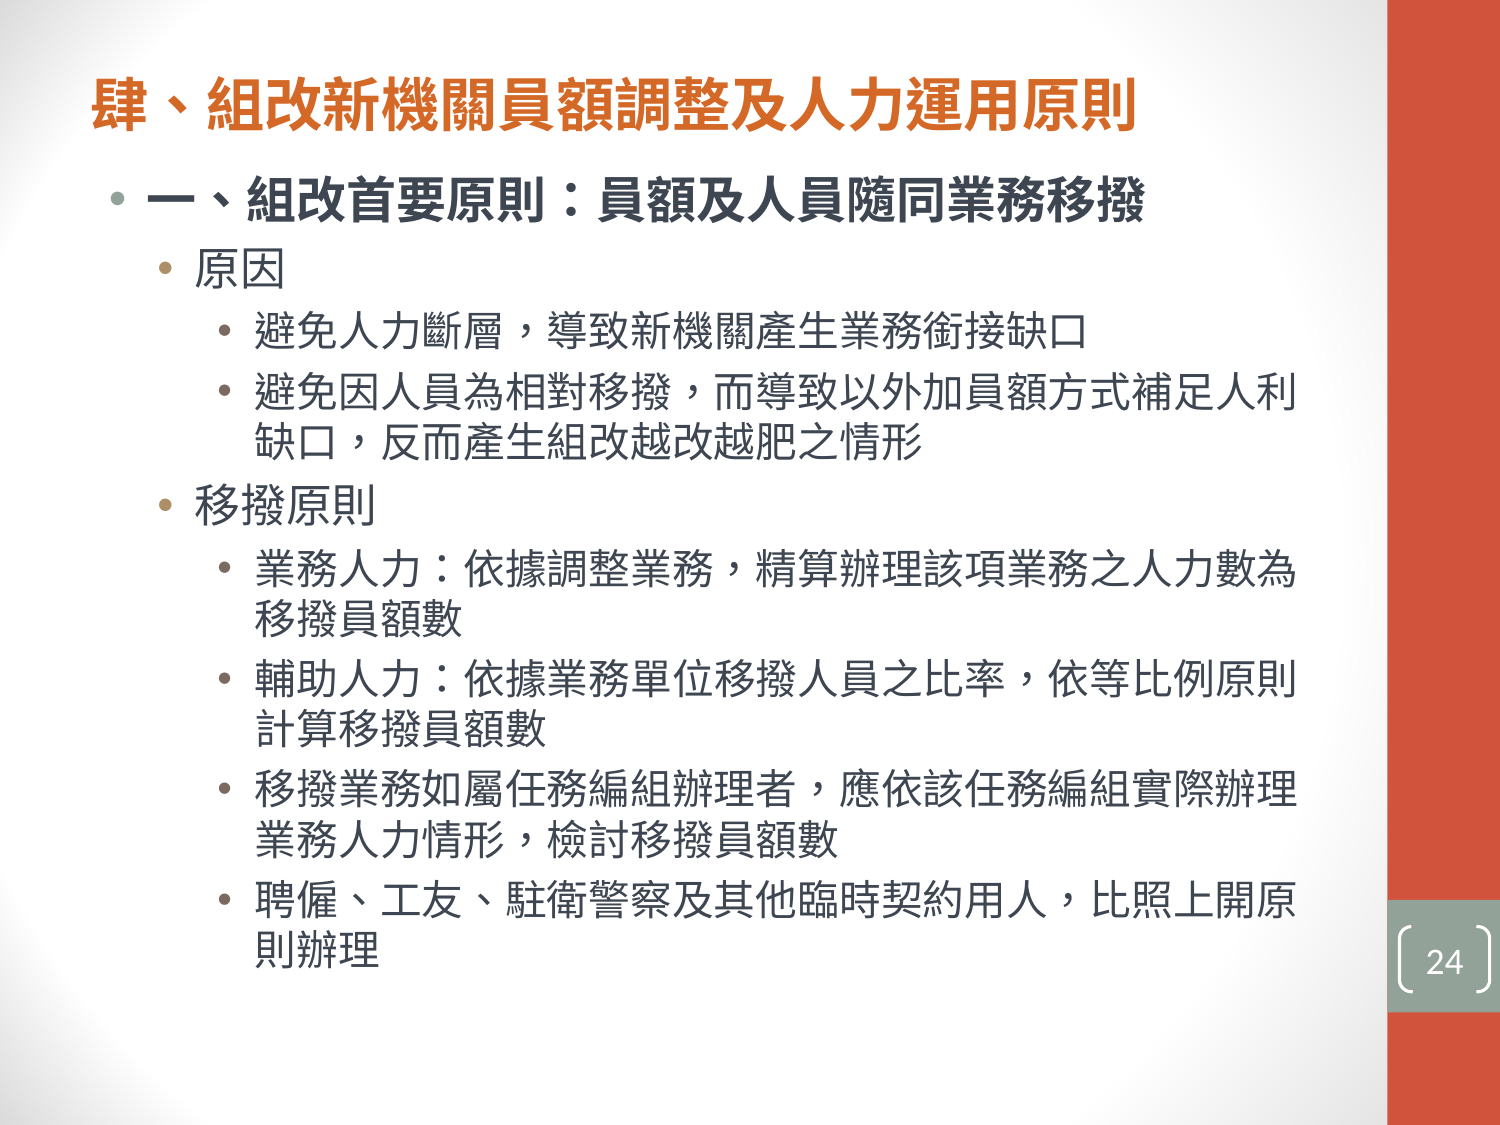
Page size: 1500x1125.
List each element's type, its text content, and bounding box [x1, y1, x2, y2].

picture [0, 0, 1387, 1125]
text_box <編號> [1399, 926, 1412, 992]
list 一、組改首要原則：員額及人員隨同業務移撥 原因 避免人力斷層，導致新機關產生業務銜接缺口 避免因人員為相對移撥，而導致以外加員額方式補足人利缺口，反而產生組改越改越肥之情形 移撥原則 業務人力：依據調整業務，精算辦理該項業務之人力數為移撥員額數 輔助人力：依據業務單位移撥人員之比率，依等比例原則計算移撥員額數 移撥業務如屬任務編組辦理者，應依該任務編組實際辦理業務人力情形，檢討移撥員額數 聘僱、工友、駐衛警察及其他臨時契約用人，比照上開原則辦理 [74, 160, 1325, 1051]
title 肆、組改新機關員額調整及人力運用原則 [74, 45, 1325, 160]
text_box <編號> [1477, 926, 1490, 992]
